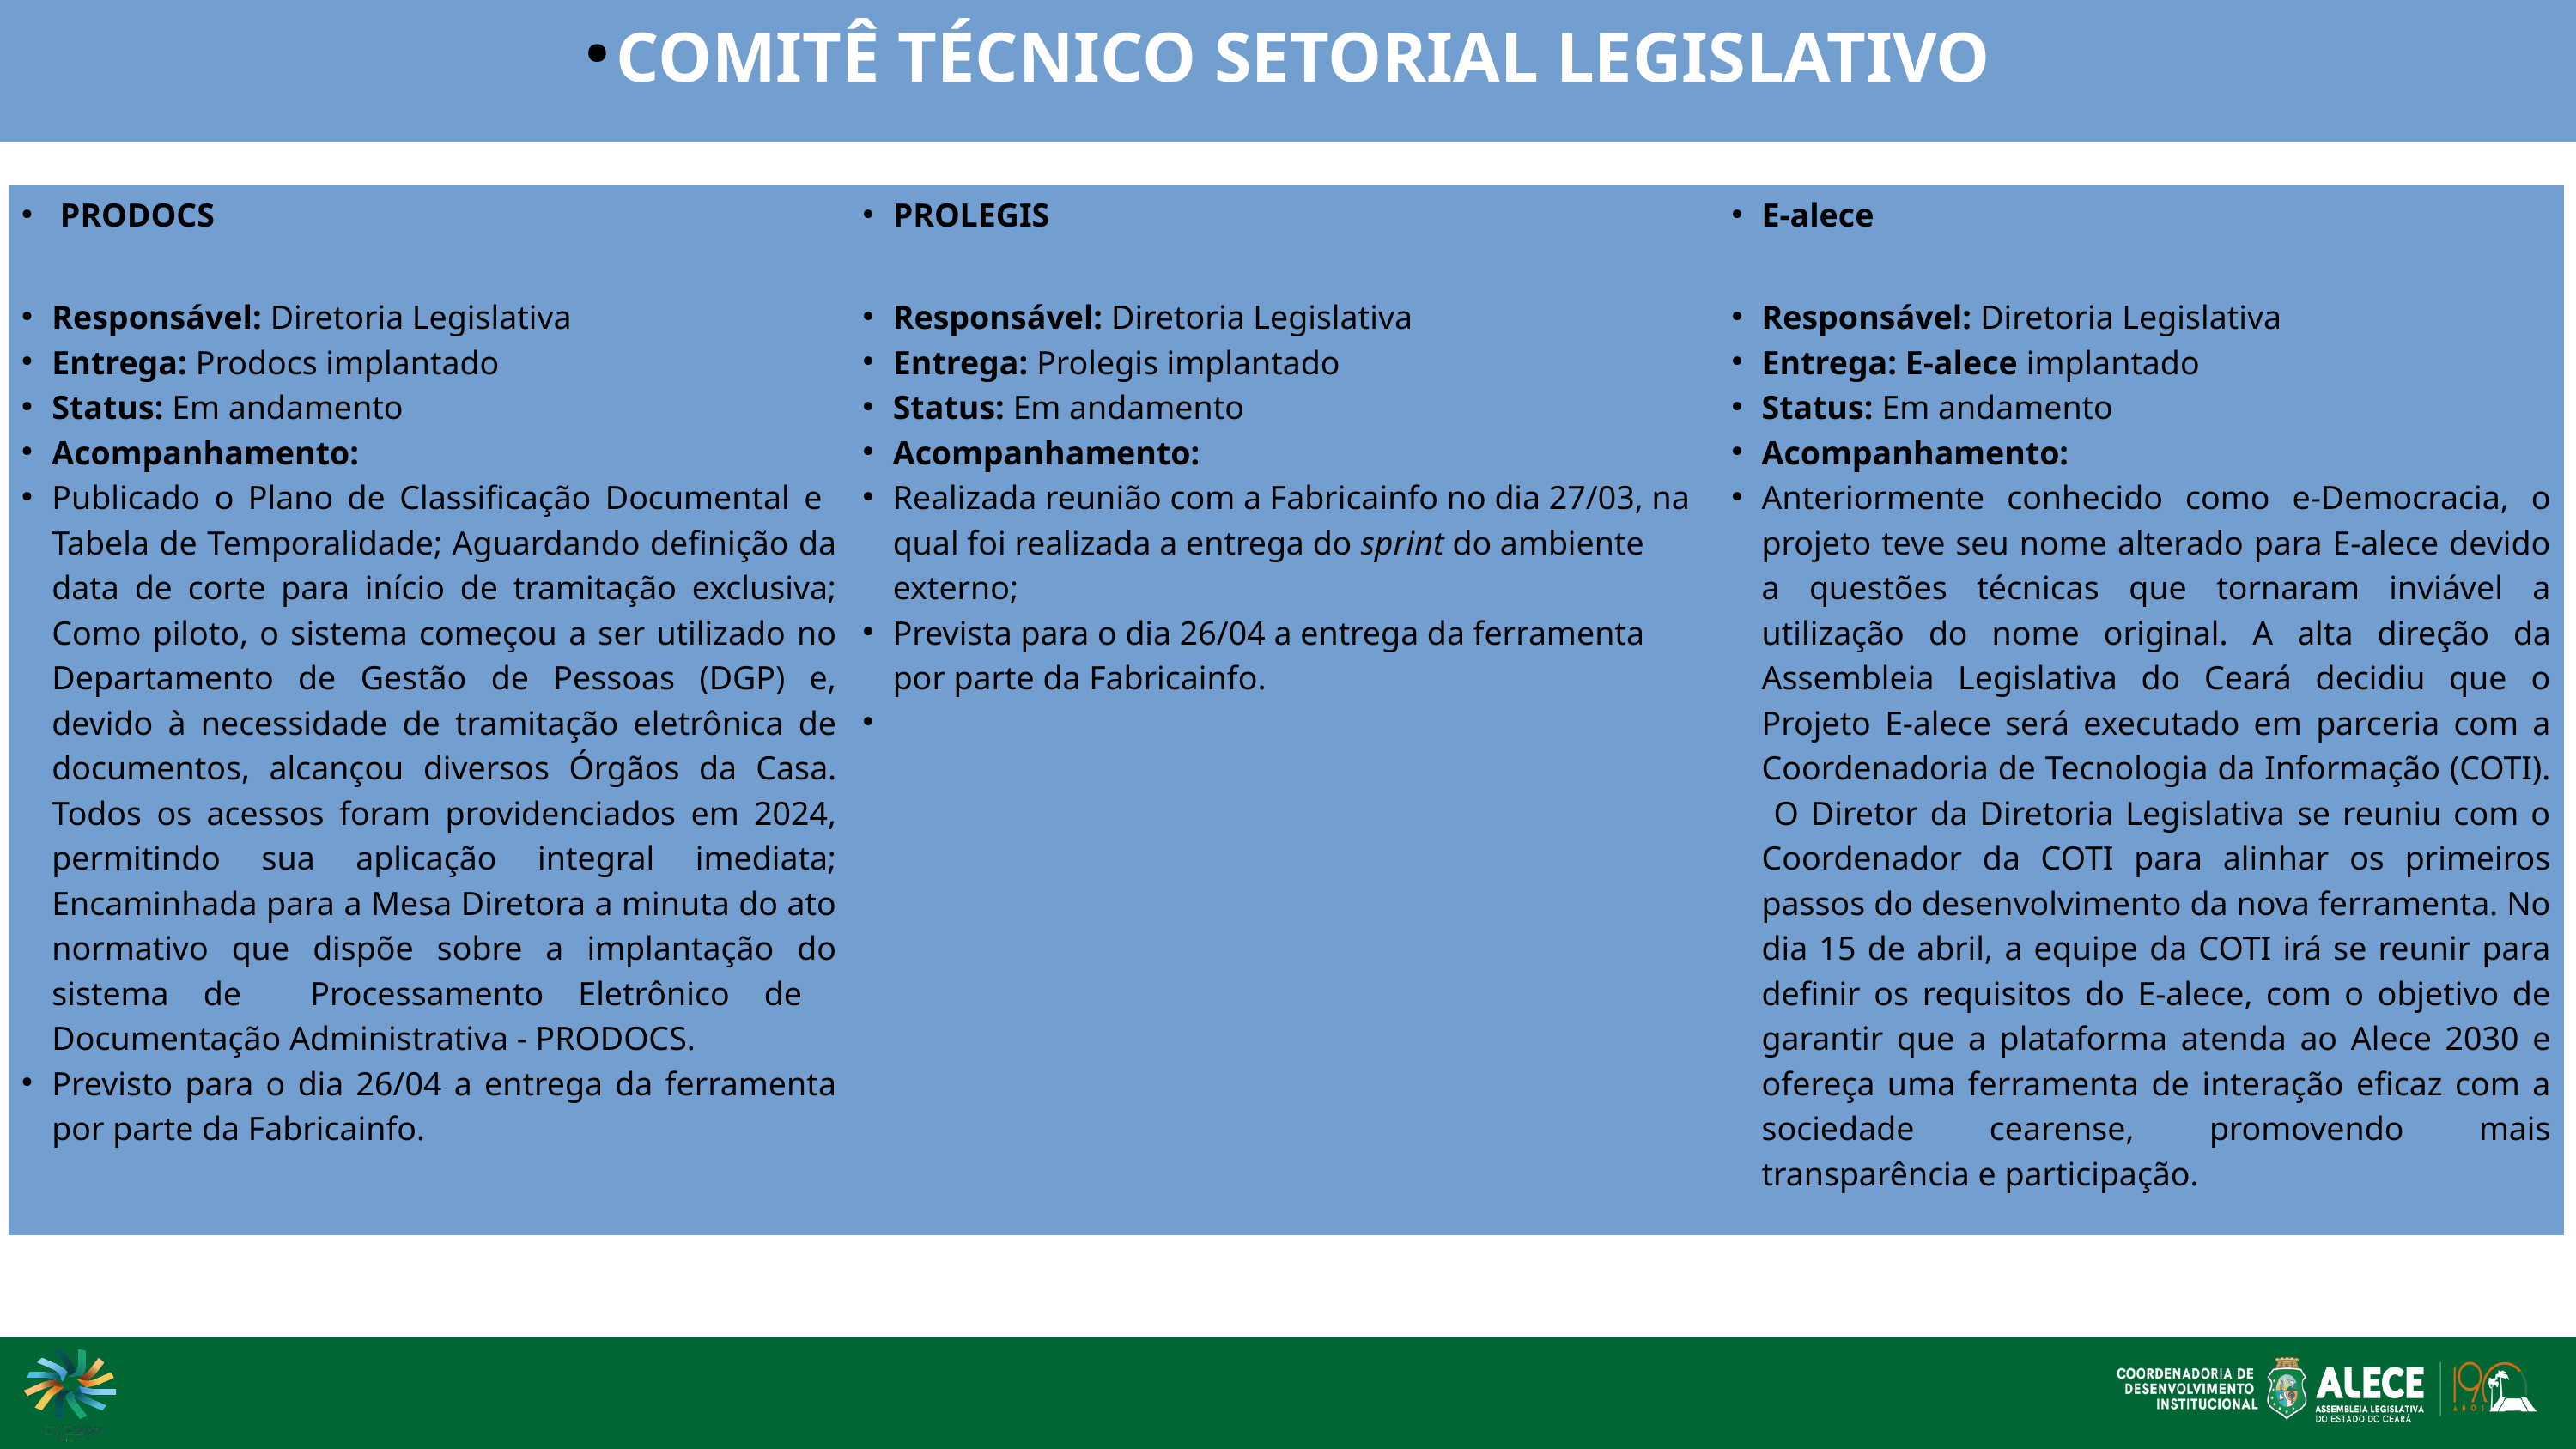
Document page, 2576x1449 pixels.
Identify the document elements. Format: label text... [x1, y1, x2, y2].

text_box [0, 1335, 2576, 1449]
table_header PRODOCS [9, 185, 850, 288]
table_cell Responsável: Diretoria Legislativa Entrega: Prolegis implantado Status: Em andamento Acompanhamento: Realizada reunião com a Fabricainfo no dia 27/03, na qual foi realizada a entrega do sprint do ambiente externo; Prevista para o dia 26/04 a entrega da ferramenta por parte da Fabricainfo. [850, 288, 1718, 1235]
table_header PROLEGIS [850, 185, 1718, 288]
table_cell Responsável: Diretoria Legislativa Entrega: Prodocs implantado Status: Em andamento Acompanhamento: Publicado o Plano de Classificação Documental e Tabela de Temporalidade; Aguardando definição da data de corte para início de tramitação exclusiva; Como piloto, o sistema começou a ser utilizado no Departamento de Gestão de Pessoas (DGP) e, devido à necessidade de tramitação eletrônica de documentos, alcançou diversos Órgãos da Casa. Todos os acessos foram providenciados em 2024, permitindo sua aplicação integral imediata; Encaminhada para a Mesa Diretora a minuta do ato normativo que dispõe sobre a implantação do sistema de Processamento Eletrônico de Documentação Administrativa - PRODOCS. Previsto para o dia 26/04 a entrega da ferramenta por parte da Fabricainfo. [9, 288, 850, 1235]
table_cell Responsável: Diretoria Legislativa Entrega: E-alece implantado Status: Em andamento Acompanhamento: Anteriormente conhecido como e-Democracia, o projeto teve seu nome alterado para E-alece devido a questões técnicas que tornaram inviável a utilização do nome original. A alta direção da Assembleia Legislativa do Ceará decidiu que o Projeto E-alece será executado em parceria com a Coordenadoria de Tecnologia da Informação (COTI). O Diretor da Diretoria Legislativa se reuniu com o Coordenador da COTI para alinhar os primeiros passos do desenvolvimento da nova ferramenta. No dia 15 de abril, a equipe da COTI irá se reunir para definir os requisitos do E-alece, com o objetivo de garantir que a plataforma atenda ao Alece 2030 e ofereça uma ferramenta de interação eficaz com a sociedade cearense, promovendo mais transparência e participação. [1718, 288, 2564, 1235]
table_header COMITÊ TÉCNICO SETORIAL LEGISLATIVO [0, 0, 2576, 142]
table_header E-alece [1718, 185, 2564, 288]
